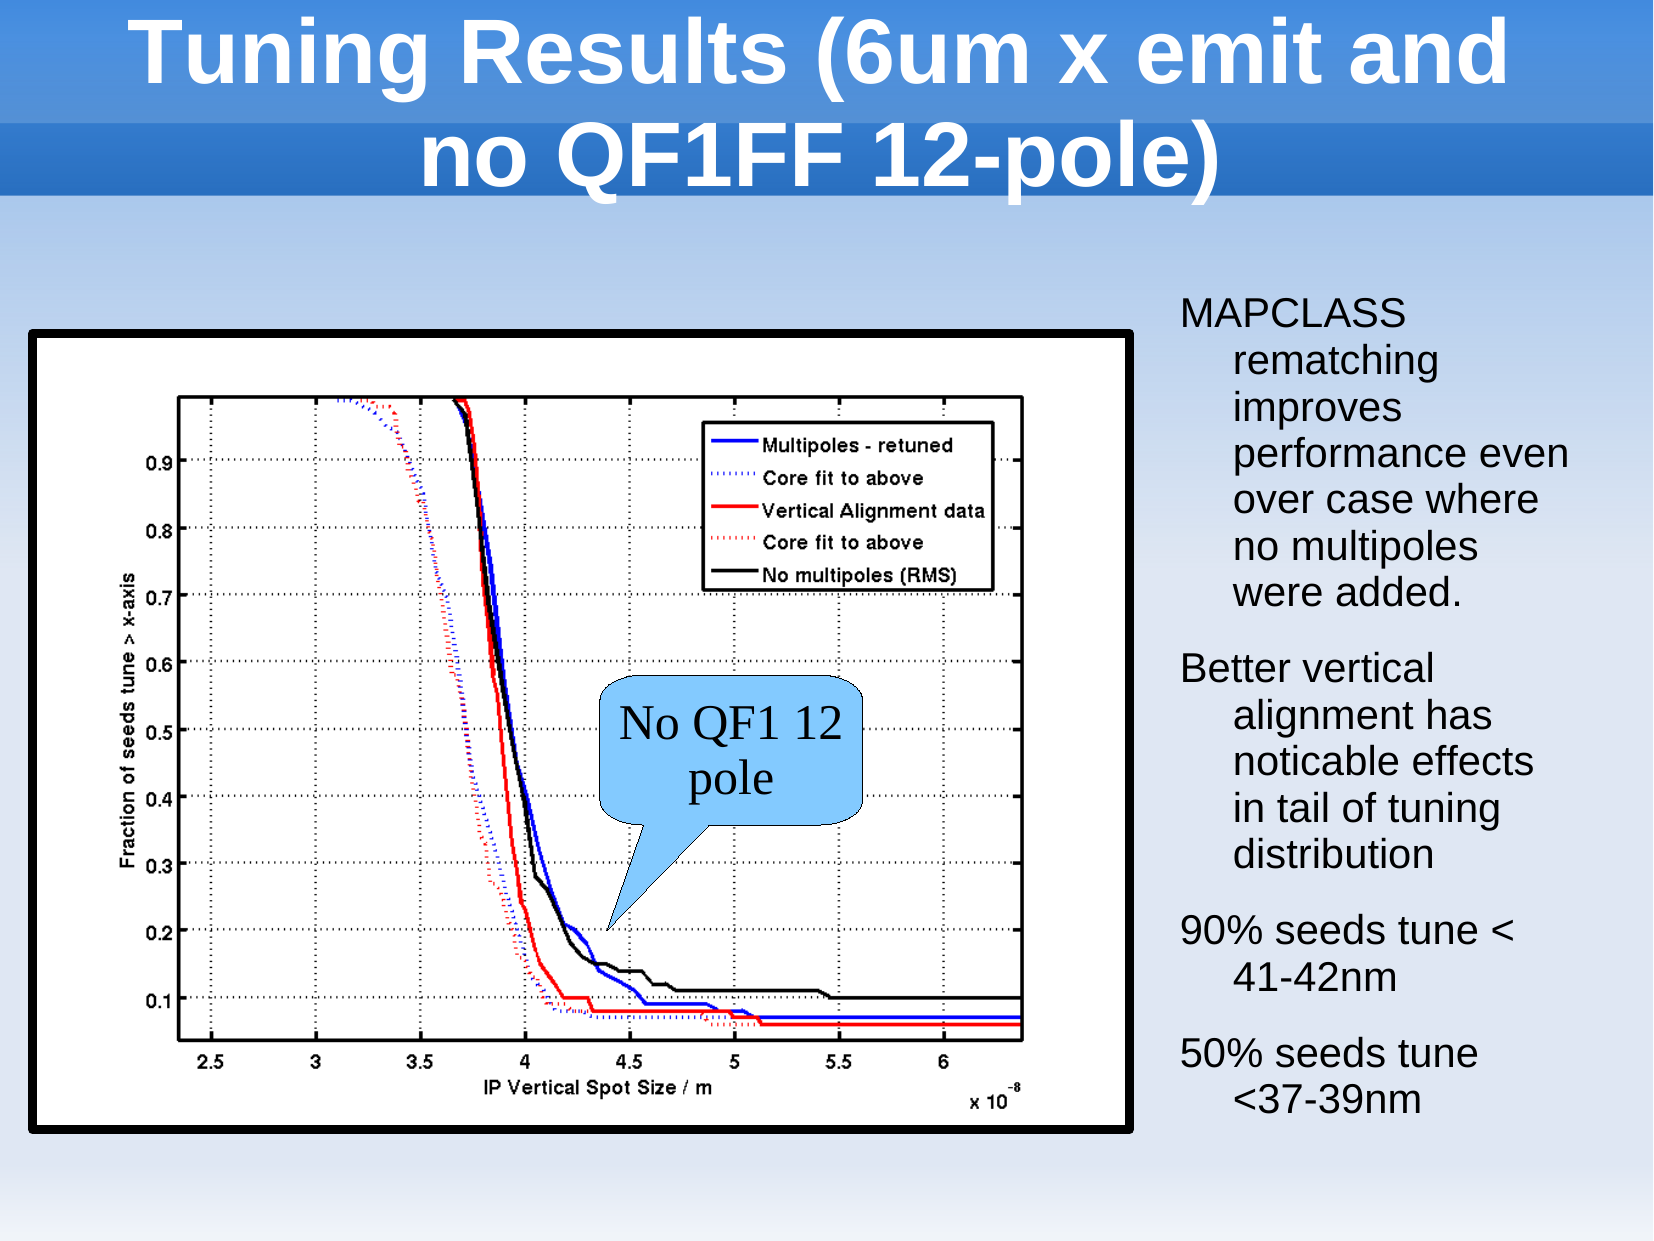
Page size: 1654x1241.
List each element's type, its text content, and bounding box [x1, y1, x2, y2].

picture [0, 0, 1654, 1241]
list MAPCLASS rematching improves performance even over case where no multipoles were added. Better vertical alignment has noticable effects in tail of tuning distribution 90% seeds tune < 41-42nm 50% seeds tune <37-39nm [1162, 290, 1571, 1123]
text_box No QF1 12 pole [599, 675, 863, 931]
title Tuning Results (6um x emit and no QF1FF 12-pole) [76, 1, 1565, 207]
